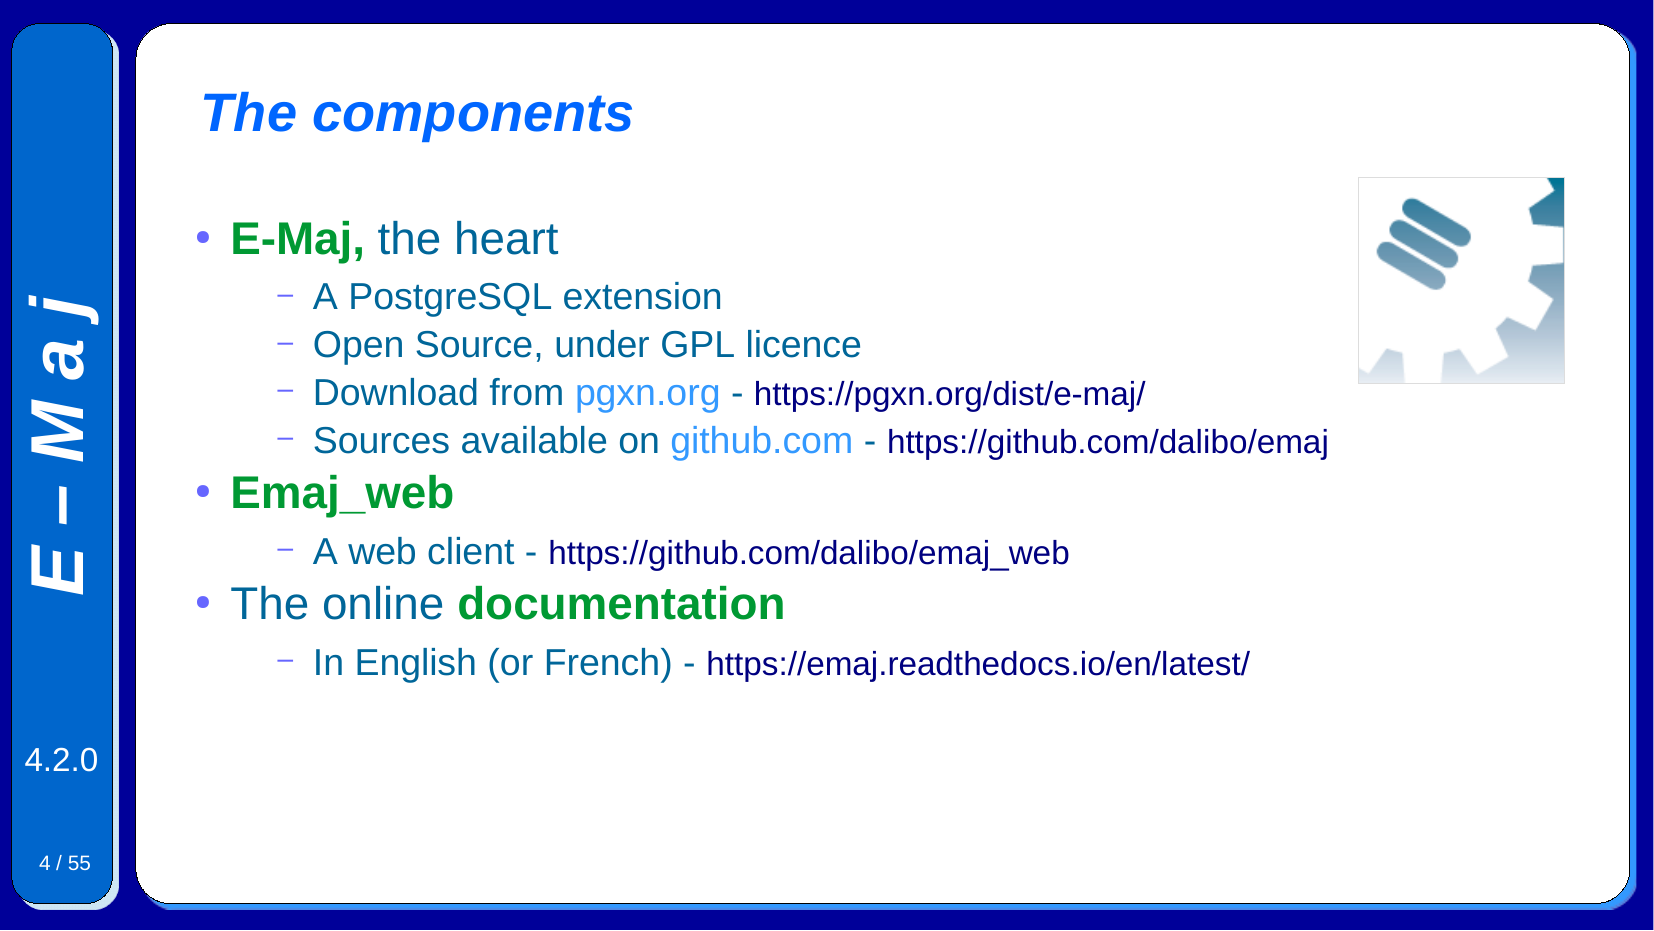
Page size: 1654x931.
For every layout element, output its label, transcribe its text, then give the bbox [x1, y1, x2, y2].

list E-Maj, the heart A PostgreSQL extension Open Source, under GPL licence Download from pgxn.org - https://pgxn.org/dist/e-maj/ Sources available on github.com - https://github.com/dalibo/emaj Emaj_web A web client - https://github.com/dalibo/emaj_web The online documentation In English (or French) - https://emaj.readthedocs.io/en/latest/ [177, 212, 1587, 804]
title The components [200, 34, 1575, 191]
picture [1358, 177, 1565, 384]
